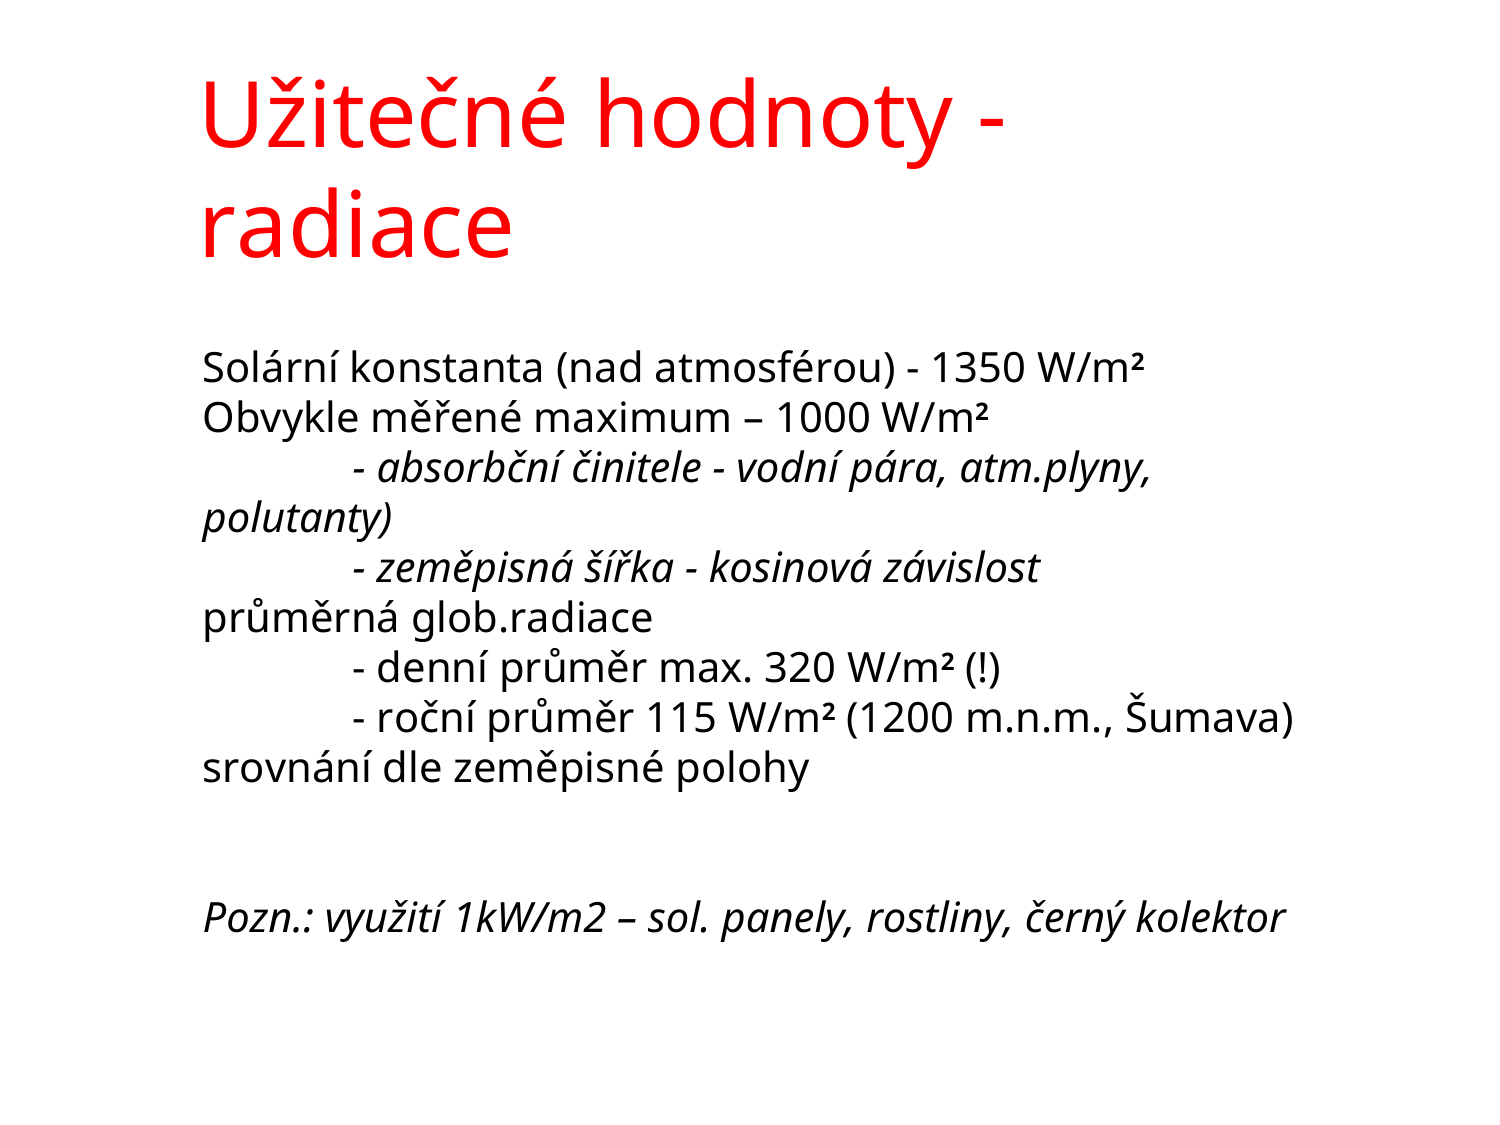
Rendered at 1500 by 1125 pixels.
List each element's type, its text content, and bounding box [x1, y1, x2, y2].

text_box Užitečné hodnoty - radiace [183, 48, 1347, 284]
text_box Solární konstanta (nad atmosférou) - 1350 W/m2 Obvykle měřené maximum – 1000 W/m2 - absorbční činitele - vodní pára, atm.plyny, polutanty) - zeměpisná šířka - kosinová závislost průměrná glob.radiace - denní průměr max. 320 W/m2 (!) - roční průměr 115 W/m2 (1200 m.n.m., Šumava) srovnání dle zeměpisné polohy Pozn.: využití 1kW/m2 – sol. panely, rostliny, černý kolektor [187, 333, 1363, 950]
